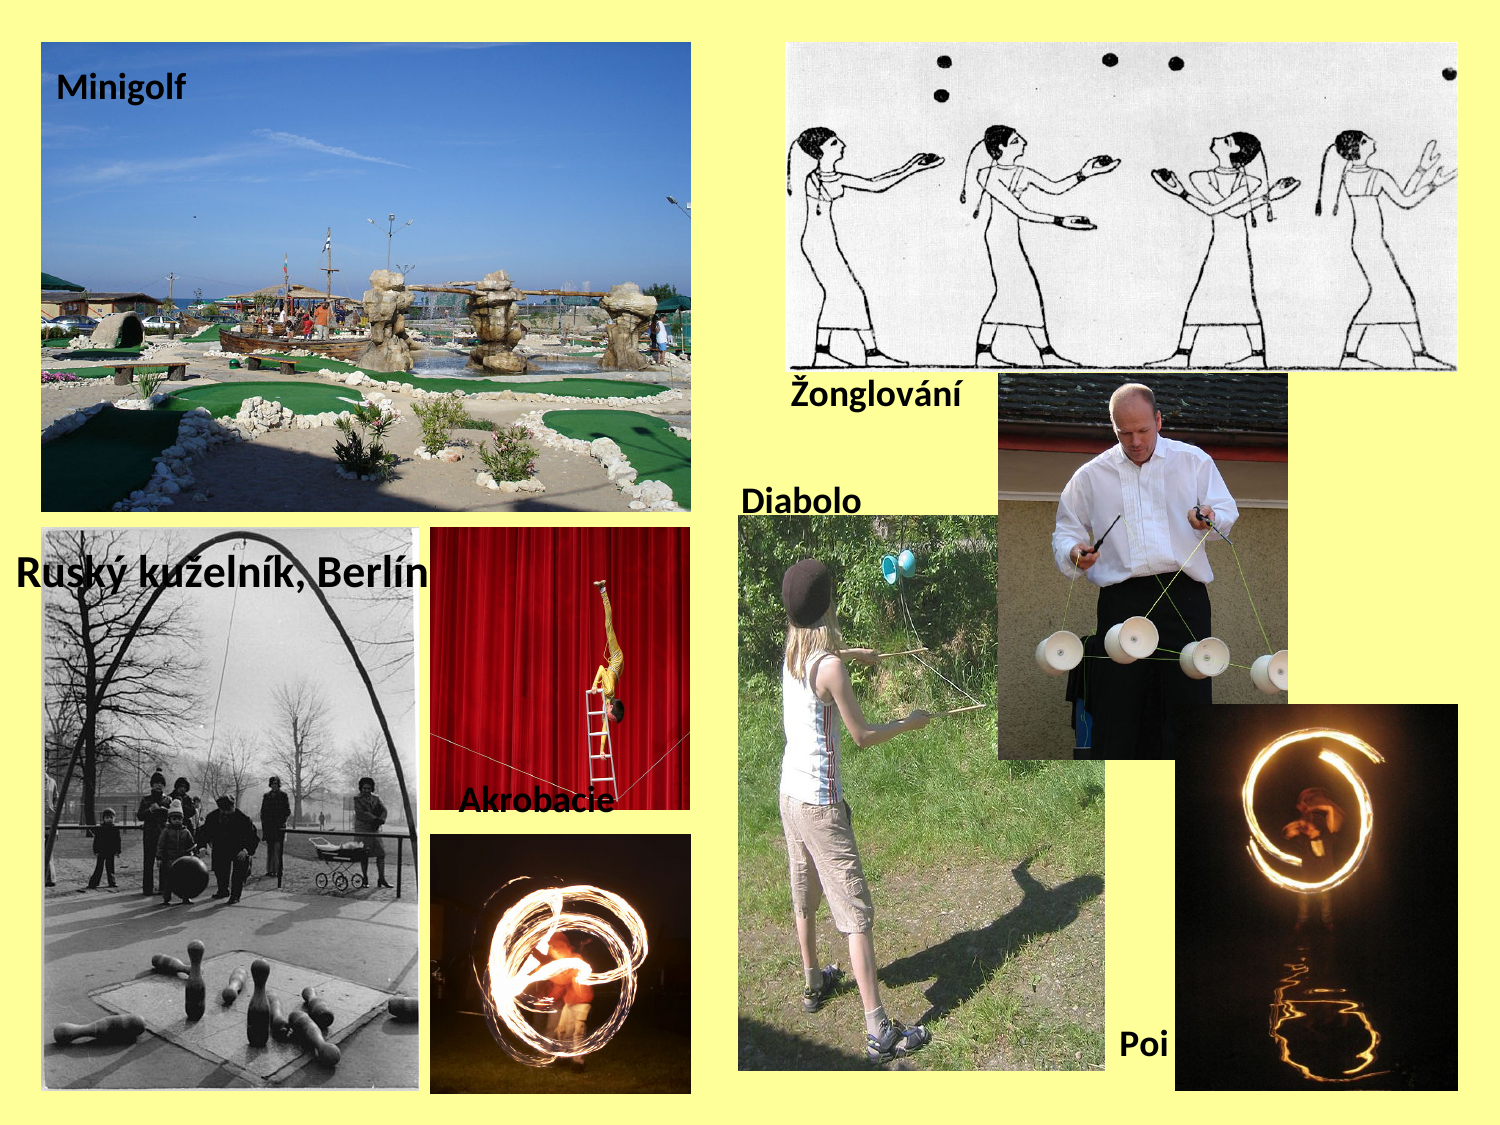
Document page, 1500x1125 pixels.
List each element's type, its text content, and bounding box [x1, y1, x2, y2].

picture [41, 527, 419, 534]
picture [41, 605, 419, 1091]
text_box Minigolf [41, 54, 210, 115]
text_box Ruský kuželník, Berlín [1, 534, 445, 605]
text_box Poi [1104, 1011, 1184, 1072]
text_box Diabolo [726, 467, 886, 529]
picture [41, 42, 691, 512]
picture [430, 527, 690, 810]
picture [738, 373, 1458, 1091]
text_box Žonglování [776, 361, 977, 423]
picture [785, 42, 1458, 372]
picture [430, 834, 691, 1094]
text_box Akrobacie [443, 767, 639, 829]
